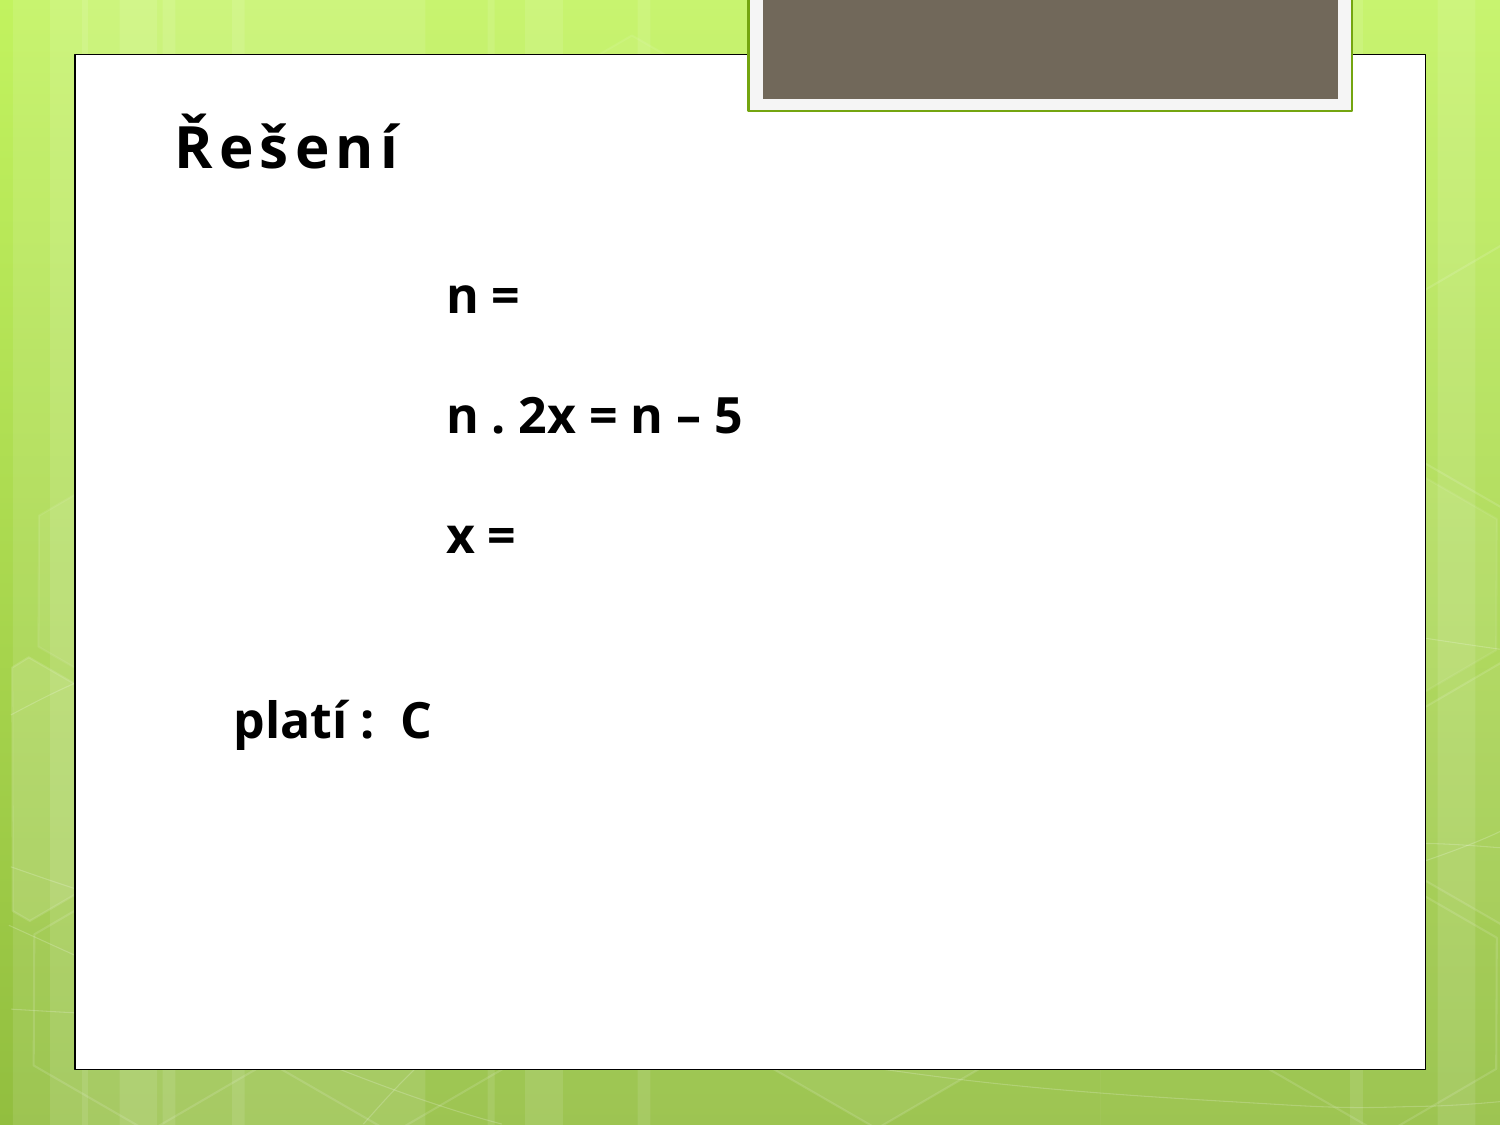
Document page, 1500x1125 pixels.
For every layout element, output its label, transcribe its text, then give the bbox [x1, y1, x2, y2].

text_box n = n . 2x = n – 5 x = [431, 255, 1329, 664]
title Řešení [159, 101, 413, 188]
text_box platí : C [218, 680, 833, 758]
